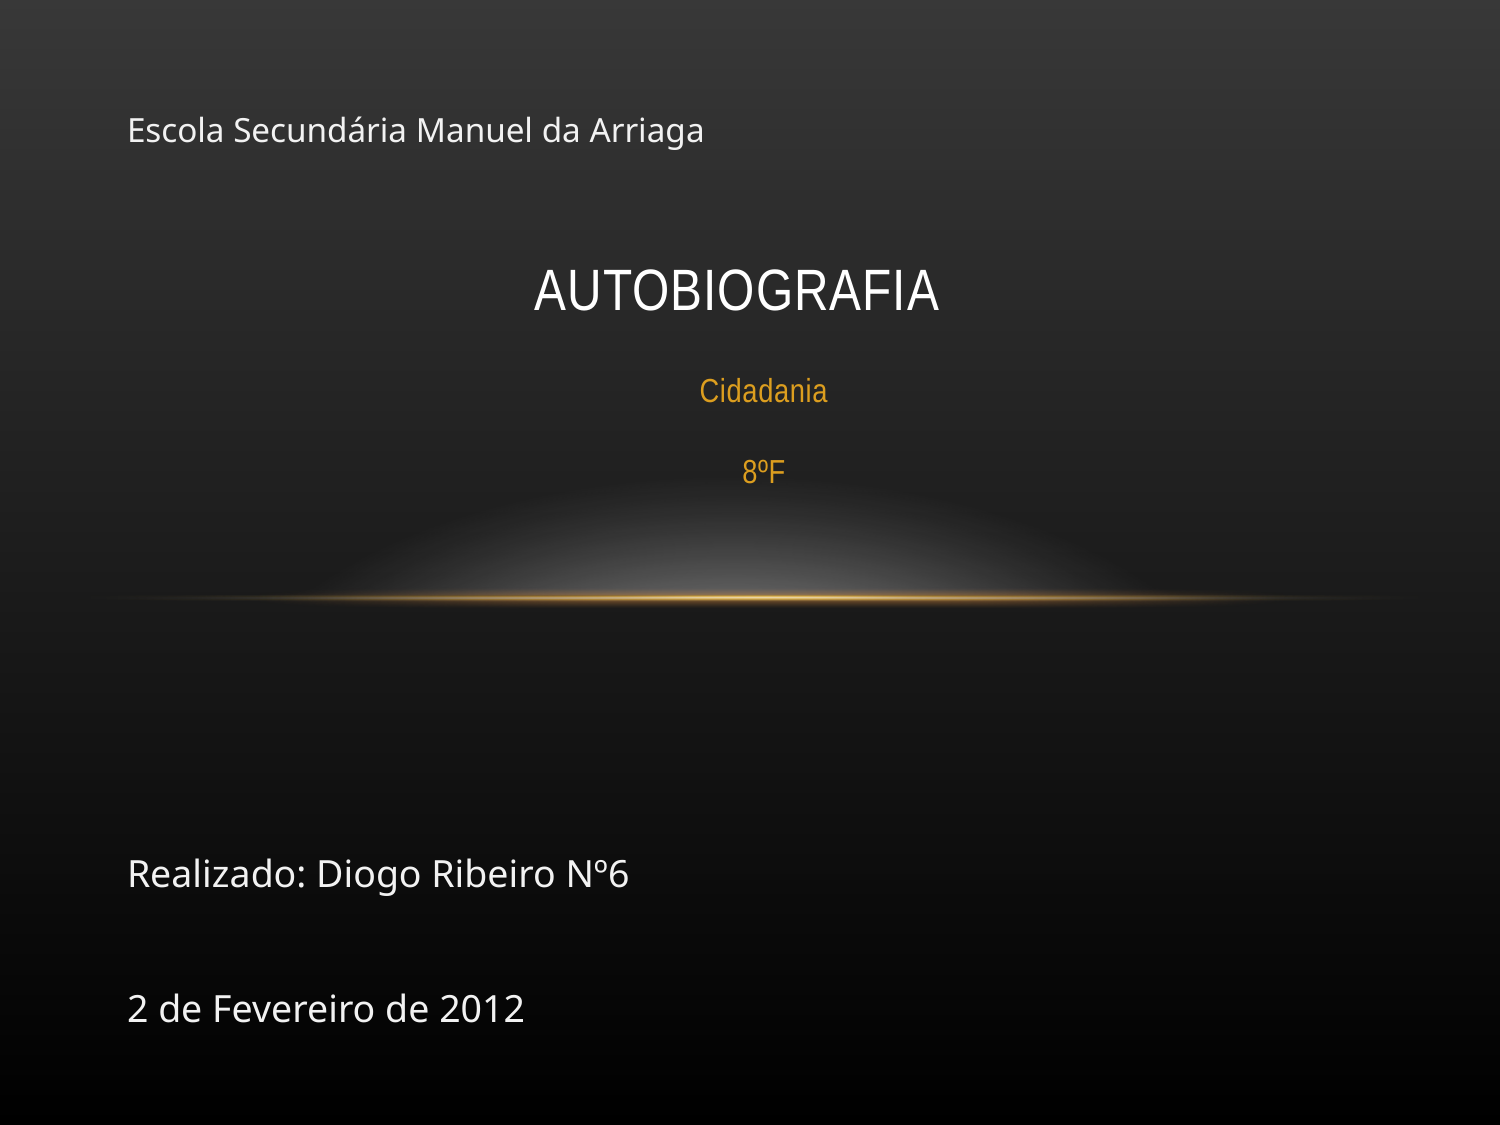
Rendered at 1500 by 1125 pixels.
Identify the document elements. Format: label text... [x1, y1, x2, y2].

text_box Escola Secundária Manuel da Arriaga [112, 101, 857, 158]
title Autobiografia [100, 90, 1376, 390]
text_box Realizado: Diogo Ribeiro Nº6 2 de Fevereiro de 2012 [112, 842, 1152, 1040]
subtitle Cidadania 8ºF [126, 372, 1402, 523]
